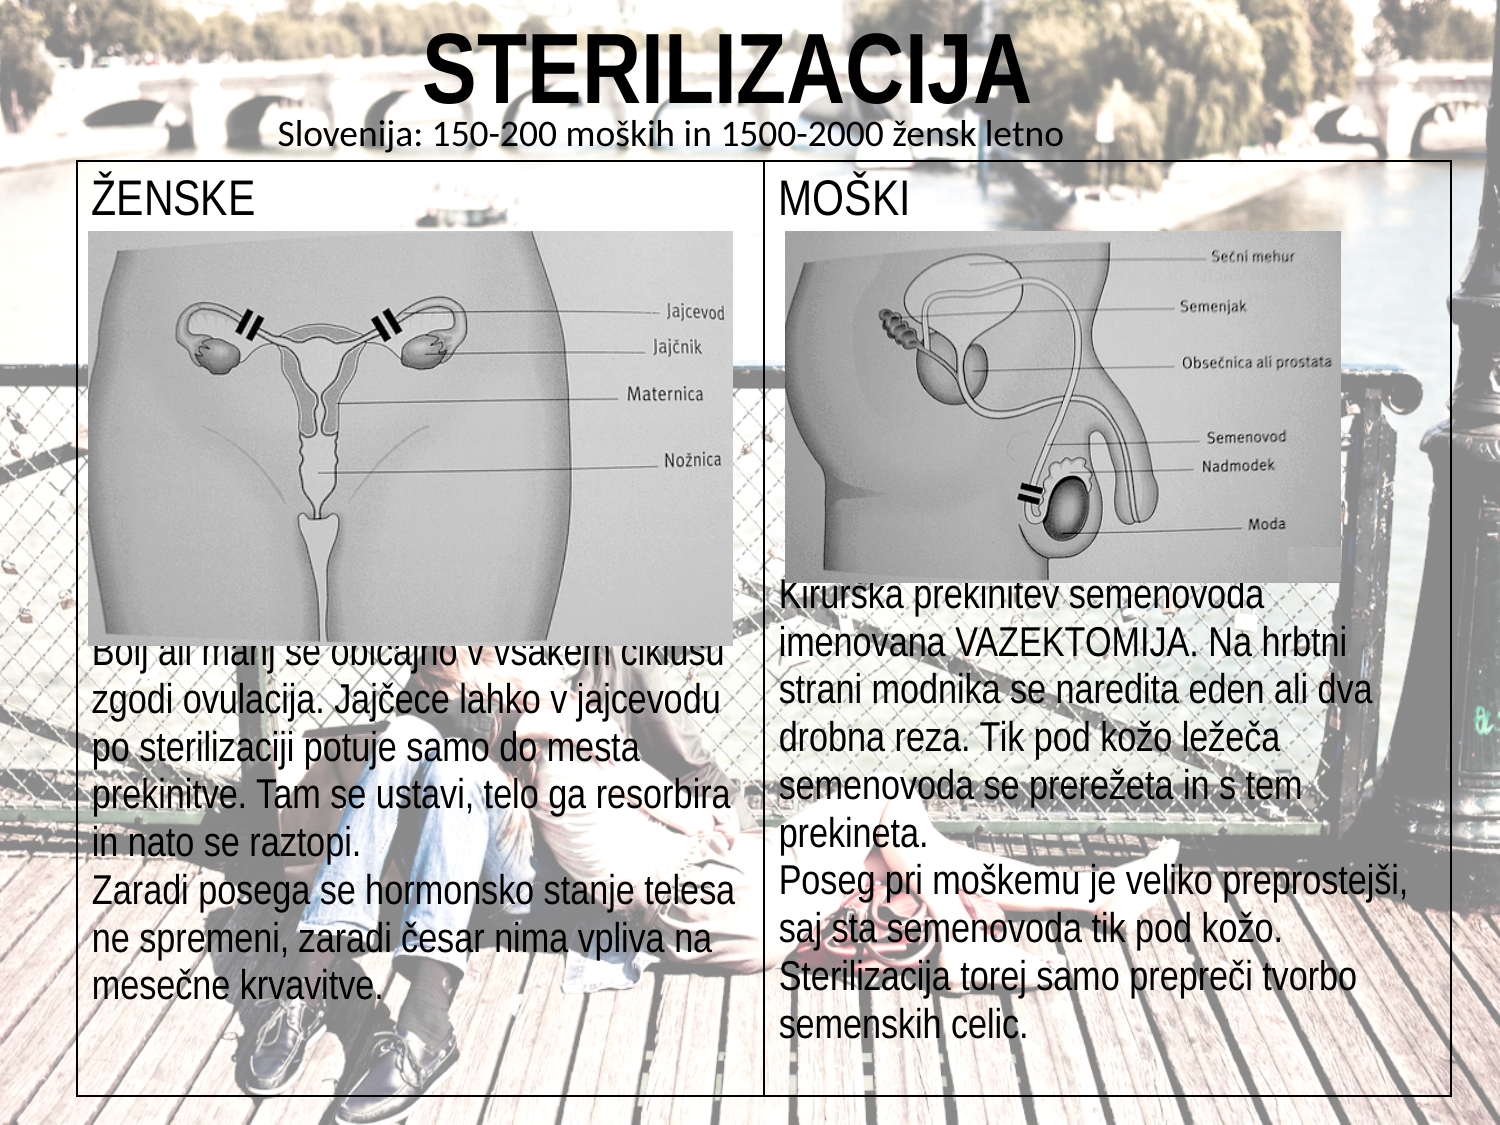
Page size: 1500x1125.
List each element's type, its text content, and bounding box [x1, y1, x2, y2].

text_box Slovenija: 150-200 moških in 1500-2000 žensk letno [262, 101, 1192, 160]
title STERILIZACIJA [53, 0, 1404, 128]
table_header MOŠKI Kirurška prekinitev semenovoda imenovana VAZEKTOMIJA. Na hrbtni strani modnika se naredita eden ali dva drobna reza. Tik pod kožo ležeča semenovoda se prerežeta in s tem prekineta. Poseg pri moškemu je veliko preprostejši, saj sta semenovoda tik pod kožo. Sterilizacija torej samo prepreči tvorbo semenskih celic. [765, 162, 1450, 1095]
picture [0, 0, 1500, 1125]
table_header ŽENSKE Bolj ali manj se običajno v vsakem ciklusu zgodi ovulacija. Jajčece lahko v jajcevodu po sterilizaciji potuje samo do mesta prekinitve. Tam se ustavi, telo ga resorbira in nato se raztopi. Zaradi posega se hormonsko stanje telesa ne spremeni, zaradi česar nima vpliva na mesečne krvavitve. [78, 162, 763, 1095]
picture [88, 231, 733, 646]
picture [785, 231, 1341, 583]
